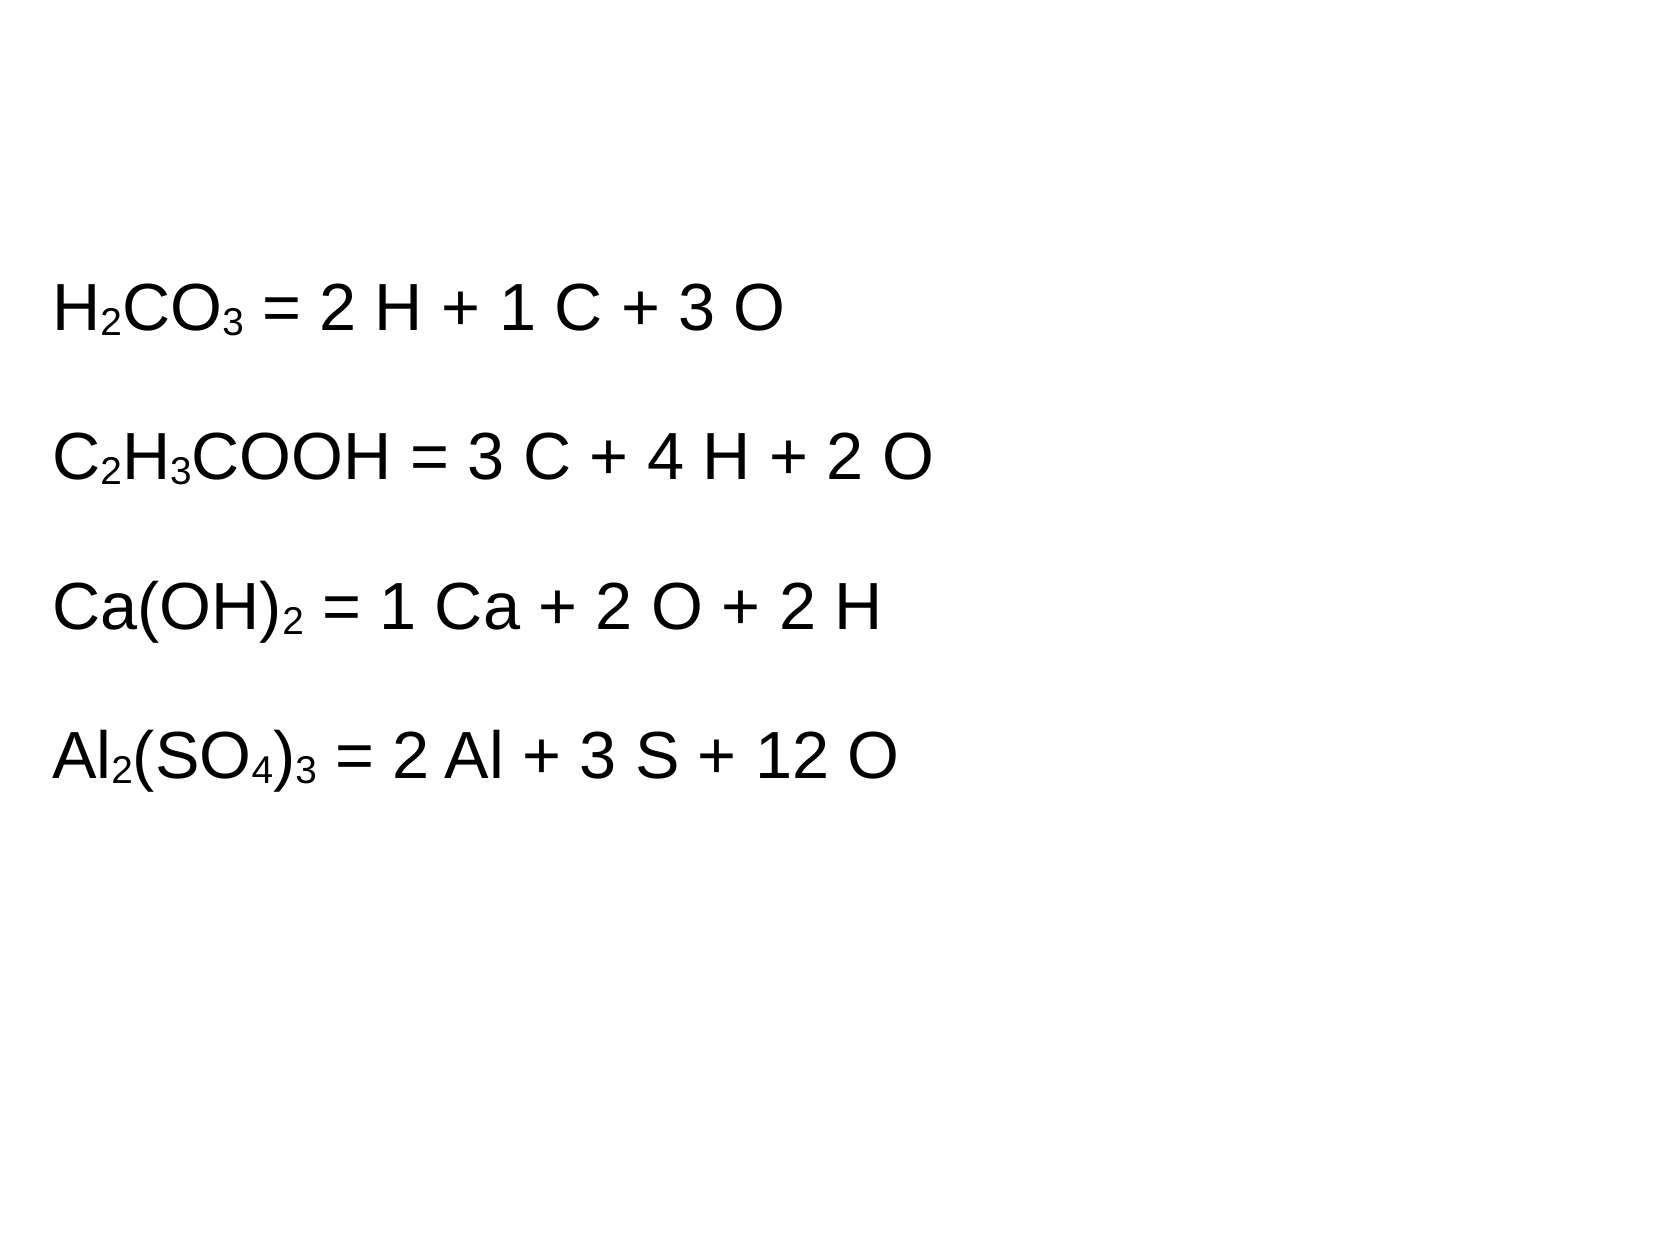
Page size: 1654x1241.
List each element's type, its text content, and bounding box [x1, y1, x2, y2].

text_box H2CO3 = 2 H + 1 C + 3 O C2H3COOH = 3 C + 4 H + 2 O Ca(OH)2 = 1 Ca + 2 O + 2 H Al2(SO4)3 = 2 Al + 3 S + 12 O [37, 262, 1613, 889]
